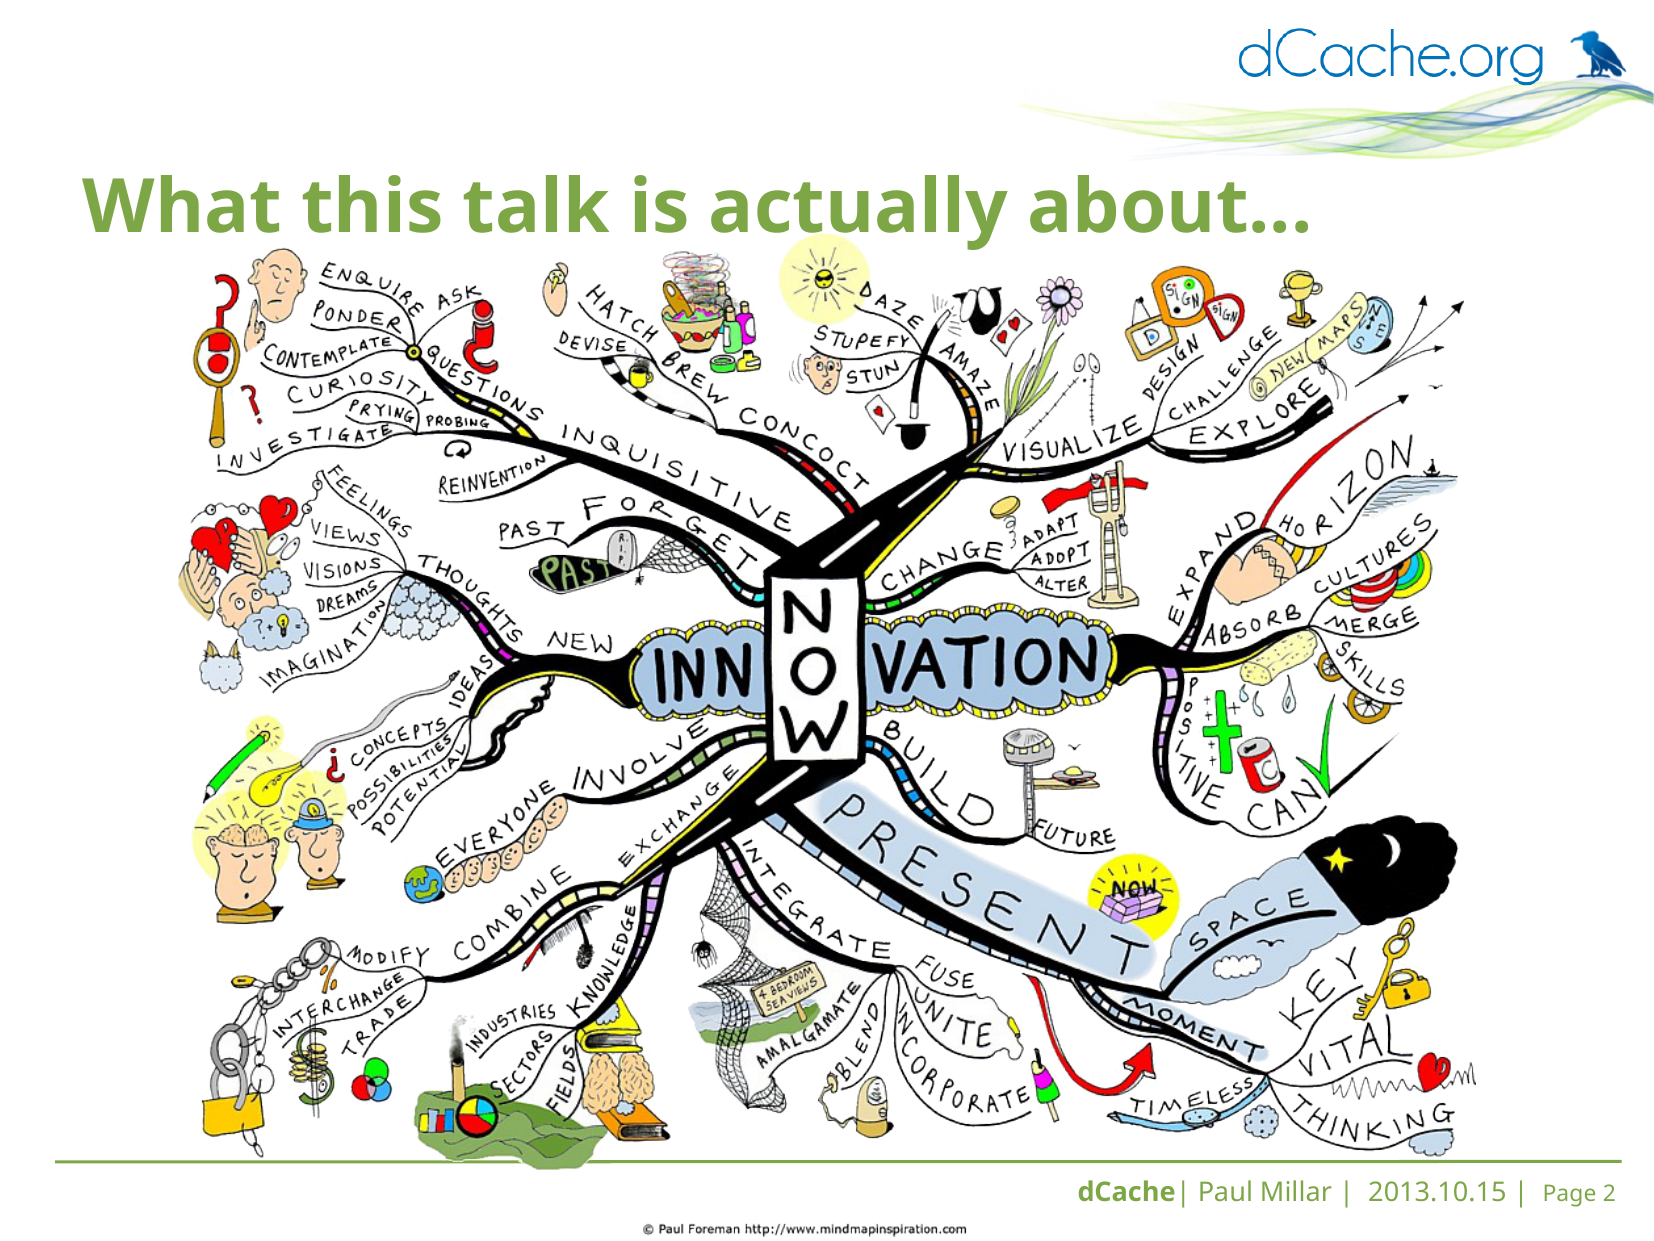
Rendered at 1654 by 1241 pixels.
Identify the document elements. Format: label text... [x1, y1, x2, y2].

title What this talk is actually about... [82, 156, 1605, 251]
picture [956, 16, 1654, 169]
picture [177, 251, 1476, 1237]
